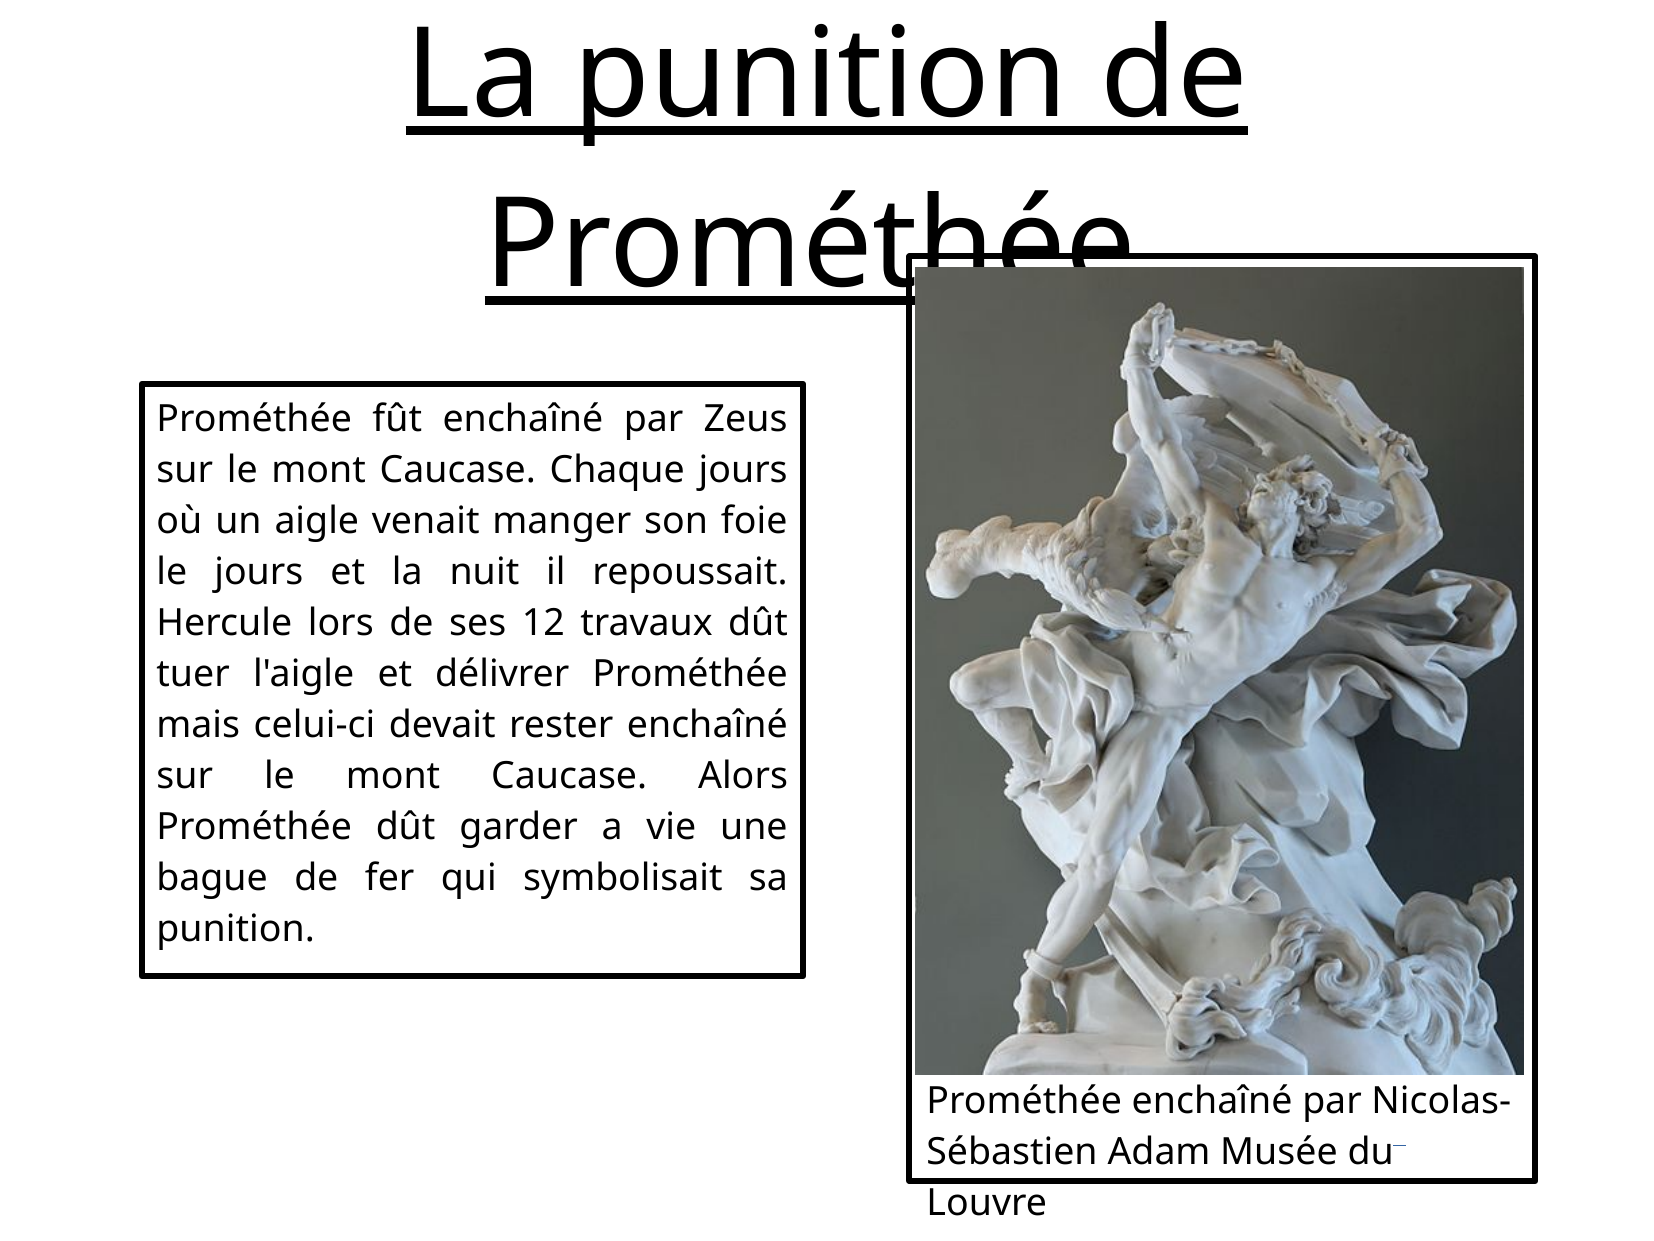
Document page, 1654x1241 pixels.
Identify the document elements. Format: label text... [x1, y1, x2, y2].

text_box Prométhée enchaîné par Nicolas-Sébastien Adam Musée du Louvre [911, 1066, 1536, 1187]
text_box Prométhée fût enchaîné par Zeus sur le mont Caucase. Chaque jours où un aigle venait manger son foie le jours et la nuit il repoussait. Hercule lors de ses 12 travaux dût tuer l'aigle et délivrer Prométhée mais celui-ci devait rester enchaîné sur le mont Caucase. Alors Prométhée dût garder a vie une bague de fer qui symbolisait sa punition. [145, 387, 800, 973]
title La punition de Prométhée [82, 49, 1571, 257]
picture [915, 267, 1524, 1066]
